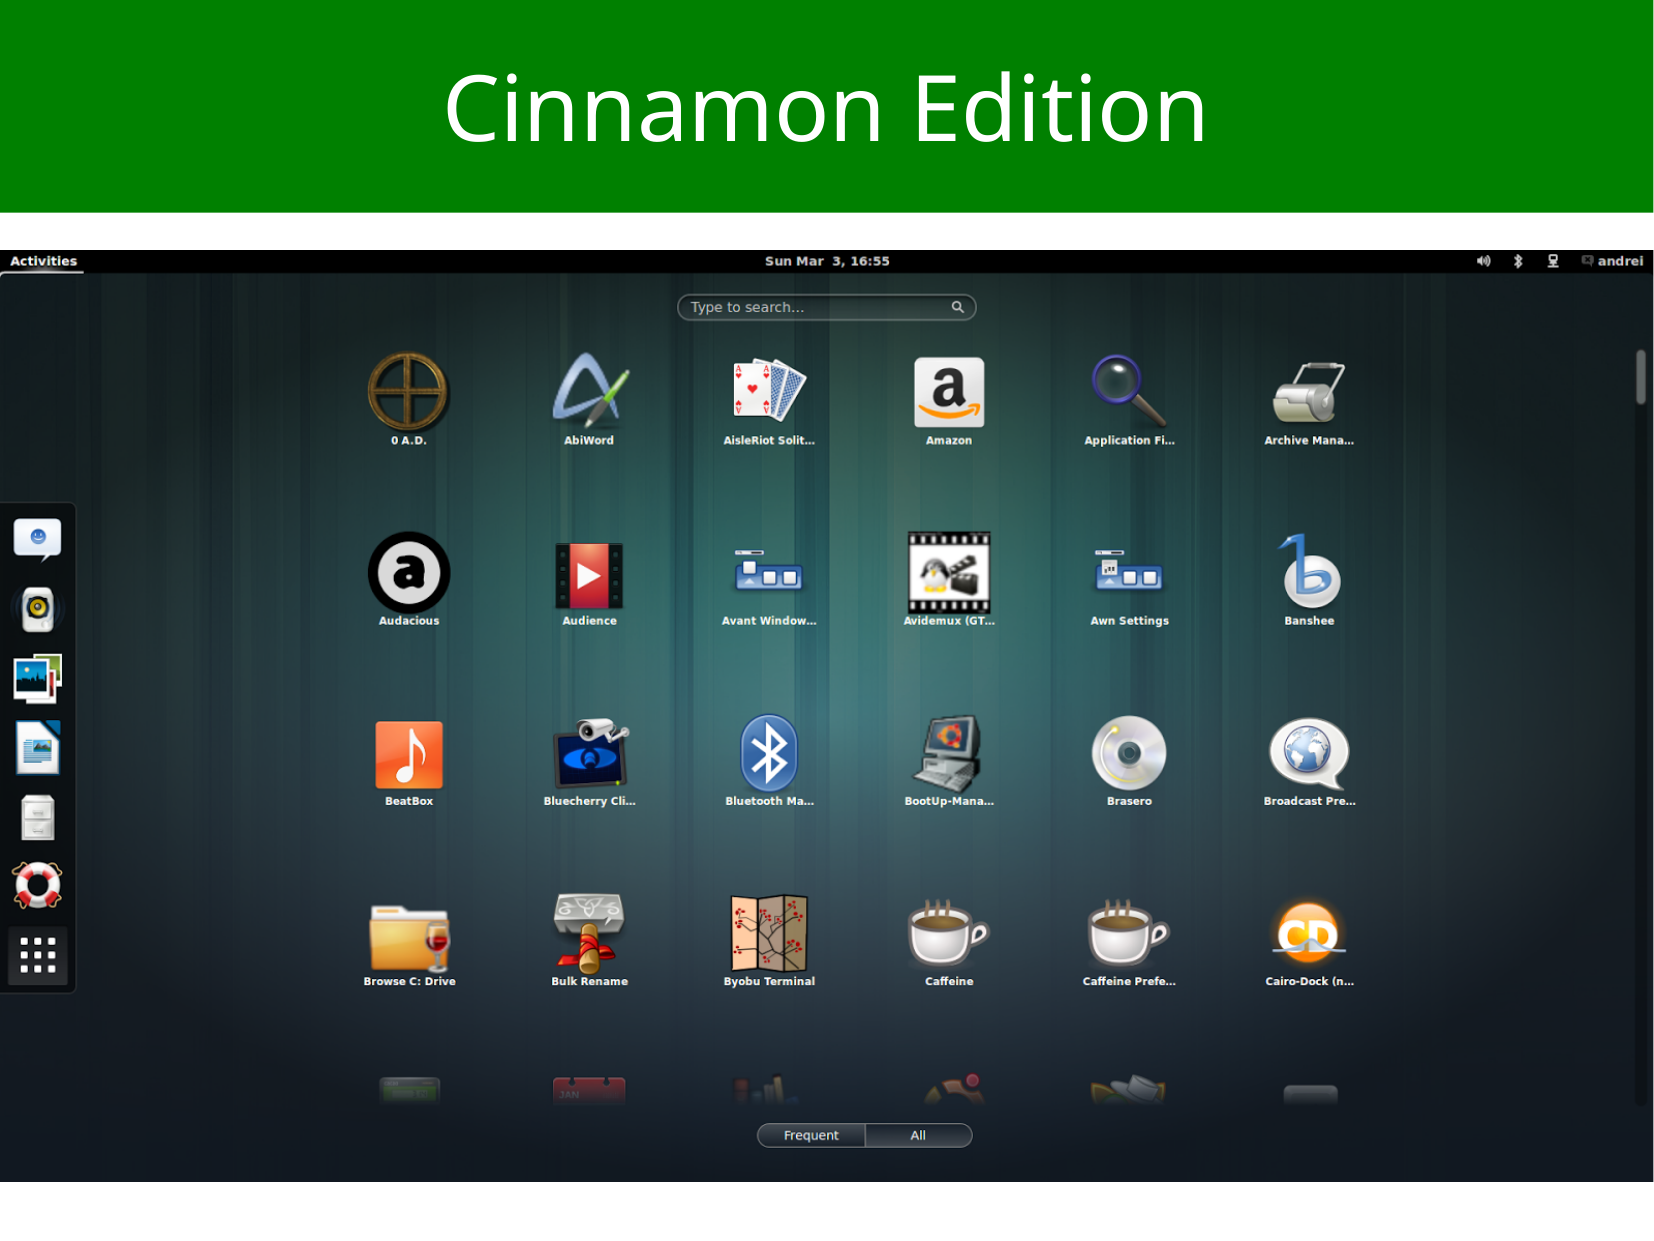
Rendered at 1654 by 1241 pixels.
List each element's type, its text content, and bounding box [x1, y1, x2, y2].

picture [0, 250, 1654, 1182]
title Cinnamon Edition [0, 0, 1654, 213]
